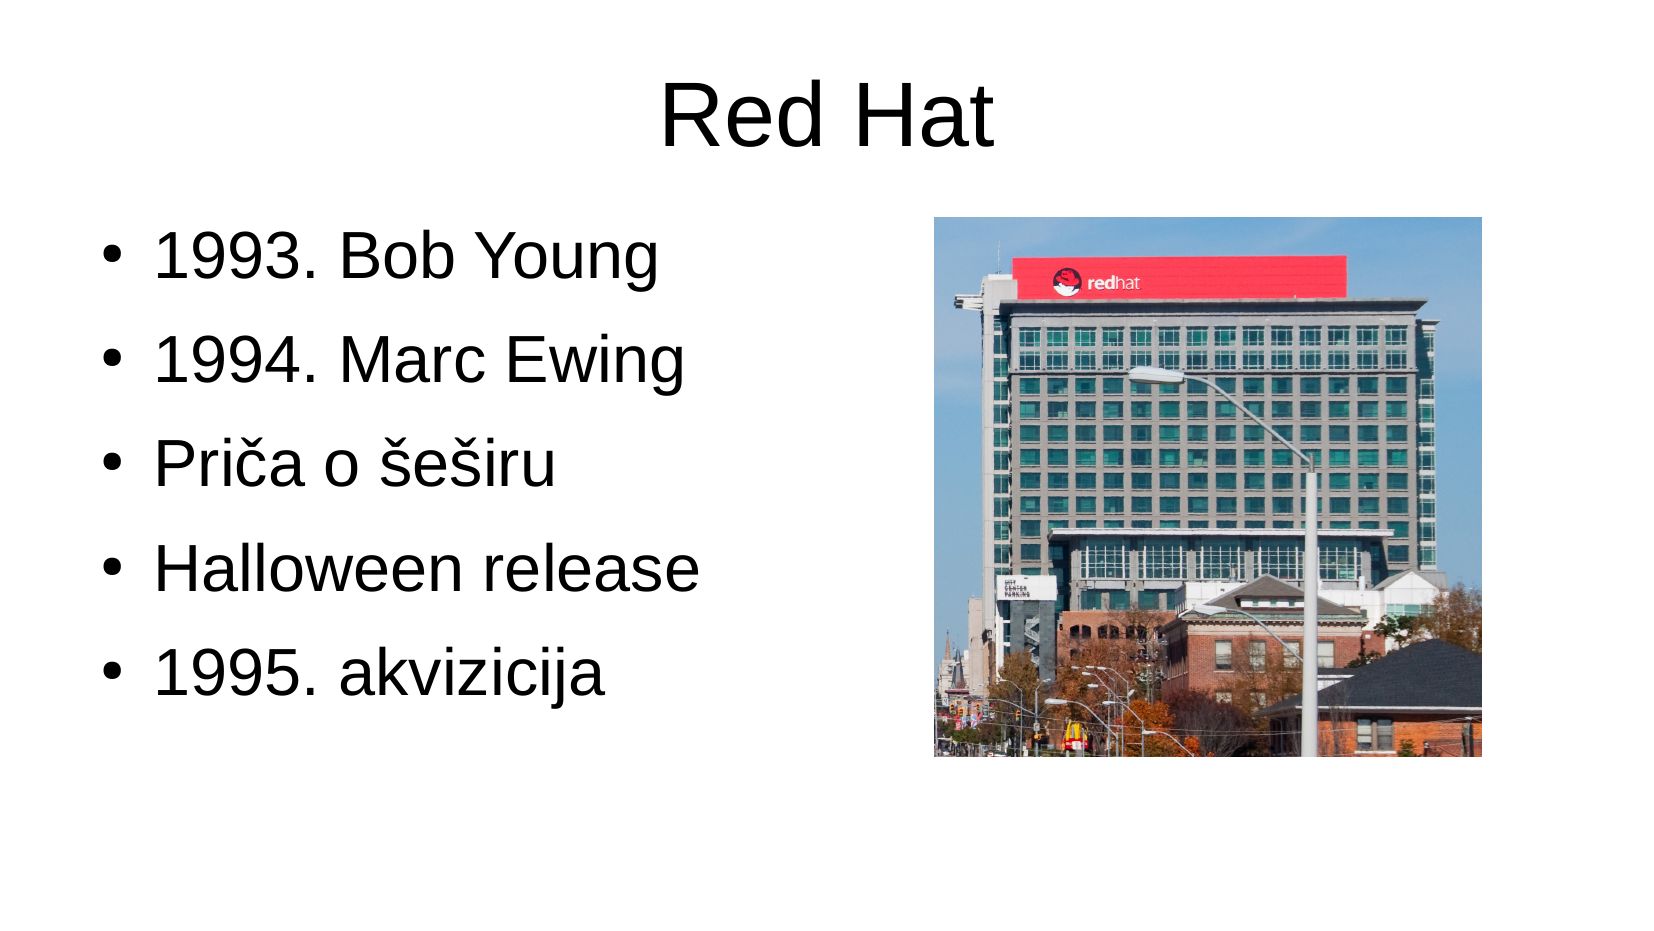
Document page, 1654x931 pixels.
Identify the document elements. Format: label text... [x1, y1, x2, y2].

list 1993. Bob Young 1994. Marc Ewing Priča o šeširu Halloween release 1995. akvizicija [82, 217, 809, 758]
picture [934, 217, 1482, 758]
title Red Hat [82, 37, 1571, 193]
